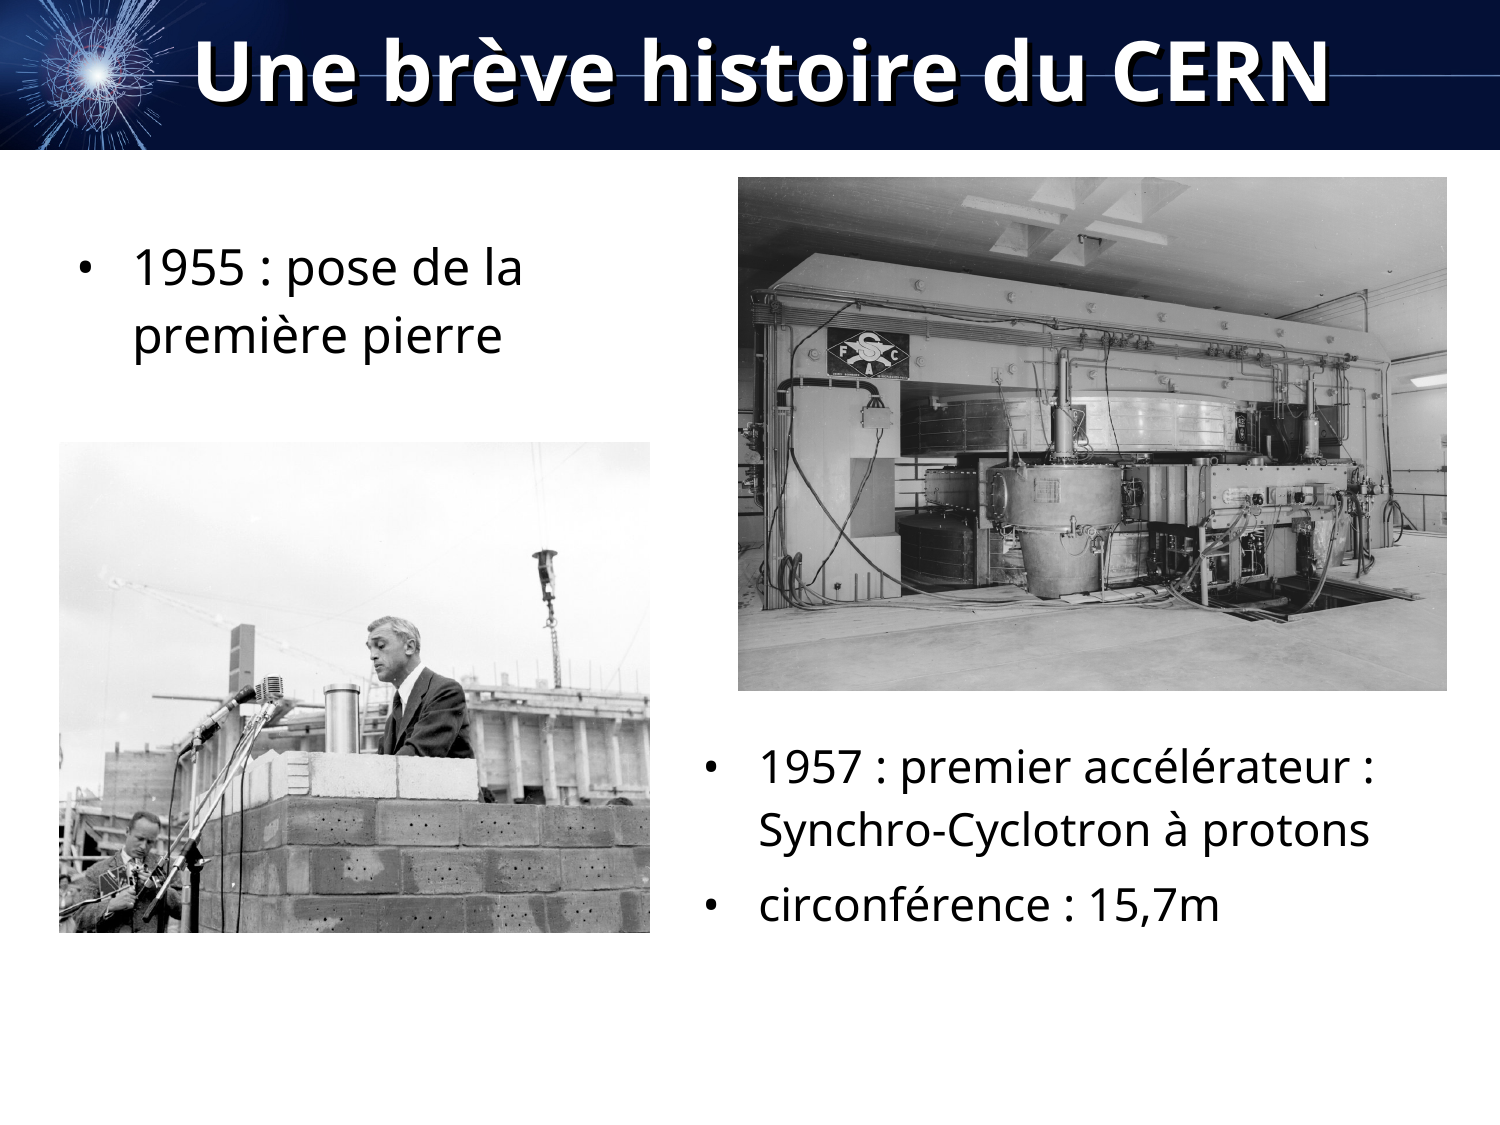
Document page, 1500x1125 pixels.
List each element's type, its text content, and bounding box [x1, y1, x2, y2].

list 1957 : premier accélérateur : Synchro-Cyclotron à protons circonférence : 15,7m [650, 726, 1500, 922]
title Une brève histoire du CERN [177, 11, 1500, 128]
picture [59, 442, 650, 933]
list 1955 : pose de la première pierre [5, 224, 686, 445]
picture [0, 0, 1500, 150]
picture [738, 177, 1447, 691]
